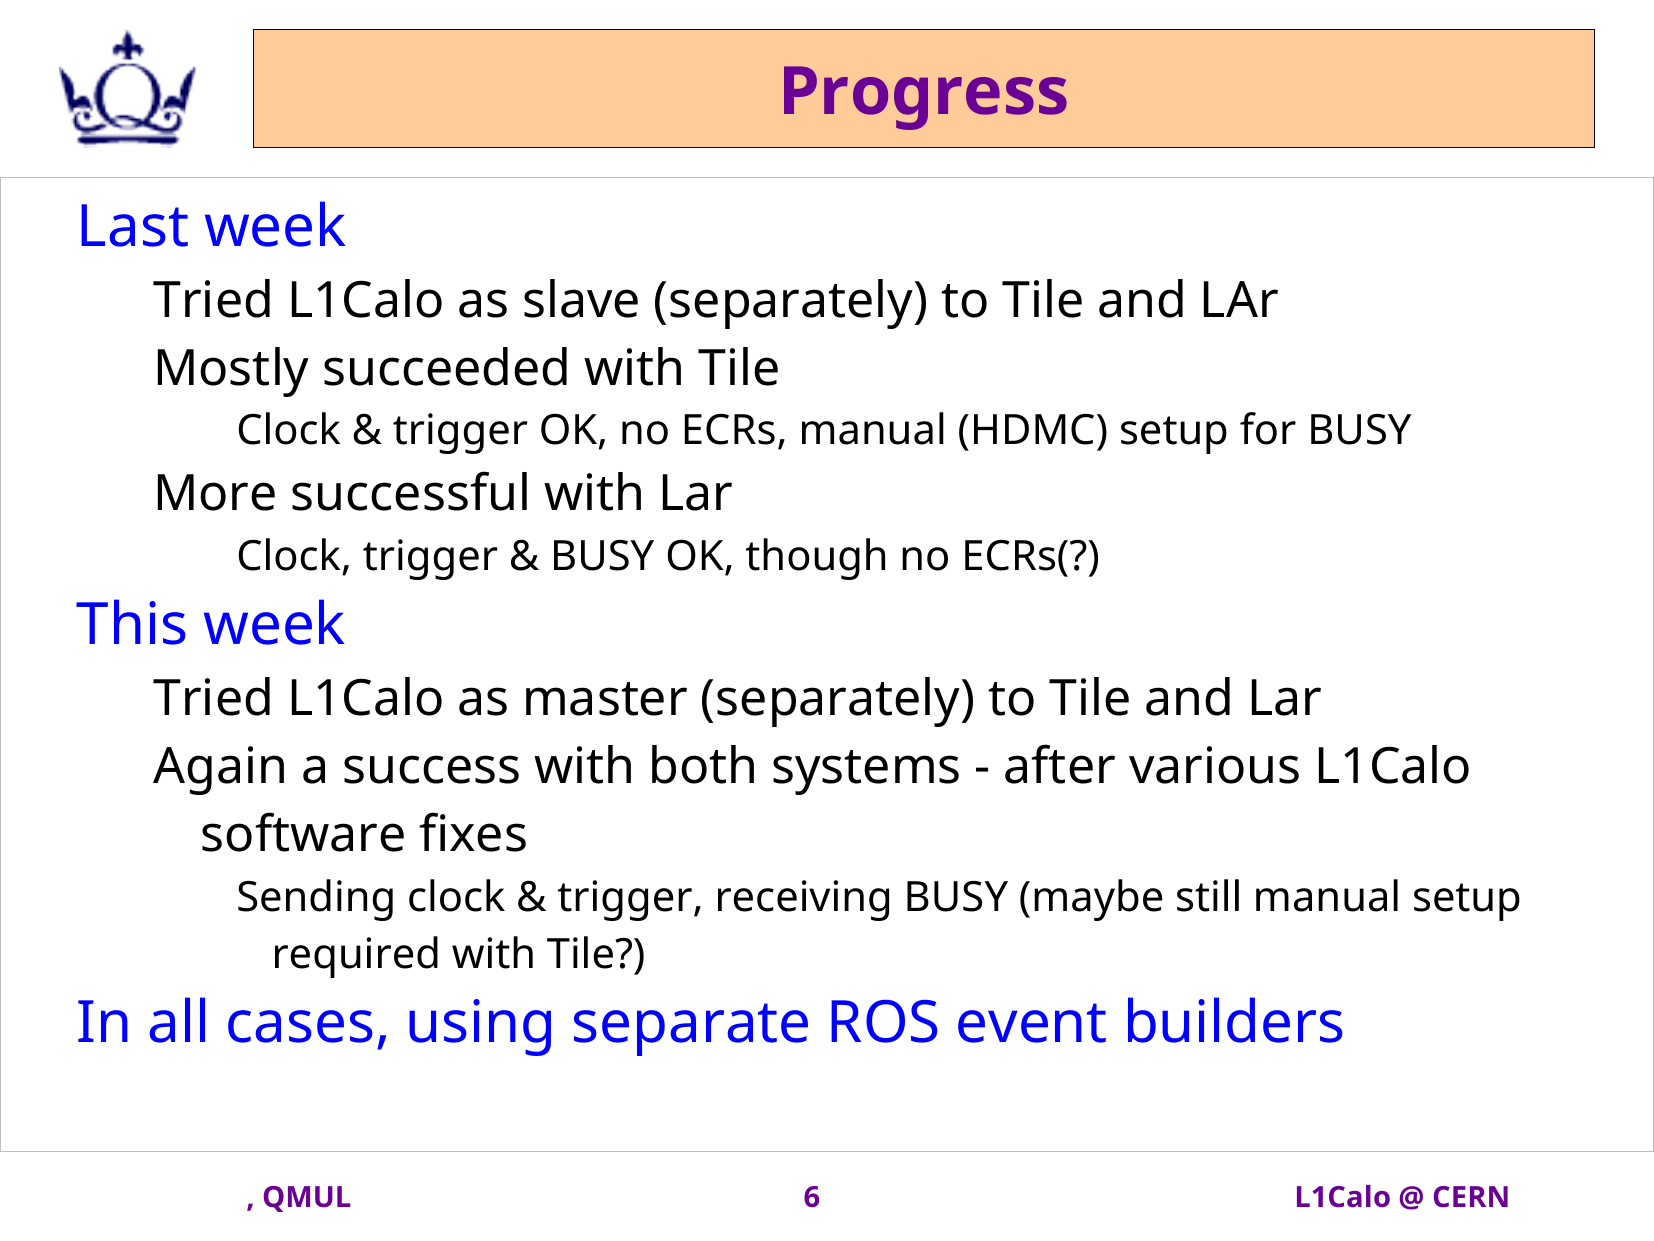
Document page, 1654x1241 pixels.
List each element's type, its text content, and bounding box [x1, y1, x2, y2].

picture [59, 29, 200, 148]
list Last week Tried L1Calo as slave (separately) to Tile and LAr Mostly succeeded with Tile Clock & trigger OK, no ECRs, manual (HDMC) setup for BUSY More successful with Lar Clock, trigger & BUSY OK, though no ECRs(?) This week Tried L1Calo as master (separately) to Tile and Lar Again a success with both systems - after various L1Calo software fixes Sending clock & trigger, receiving BUSY (maybe still manual setup required with Tile?) In all cases, using separate ROS event builders [59, 184, 1603, 1104]
title Progress [253, 29, 1595, 148]
